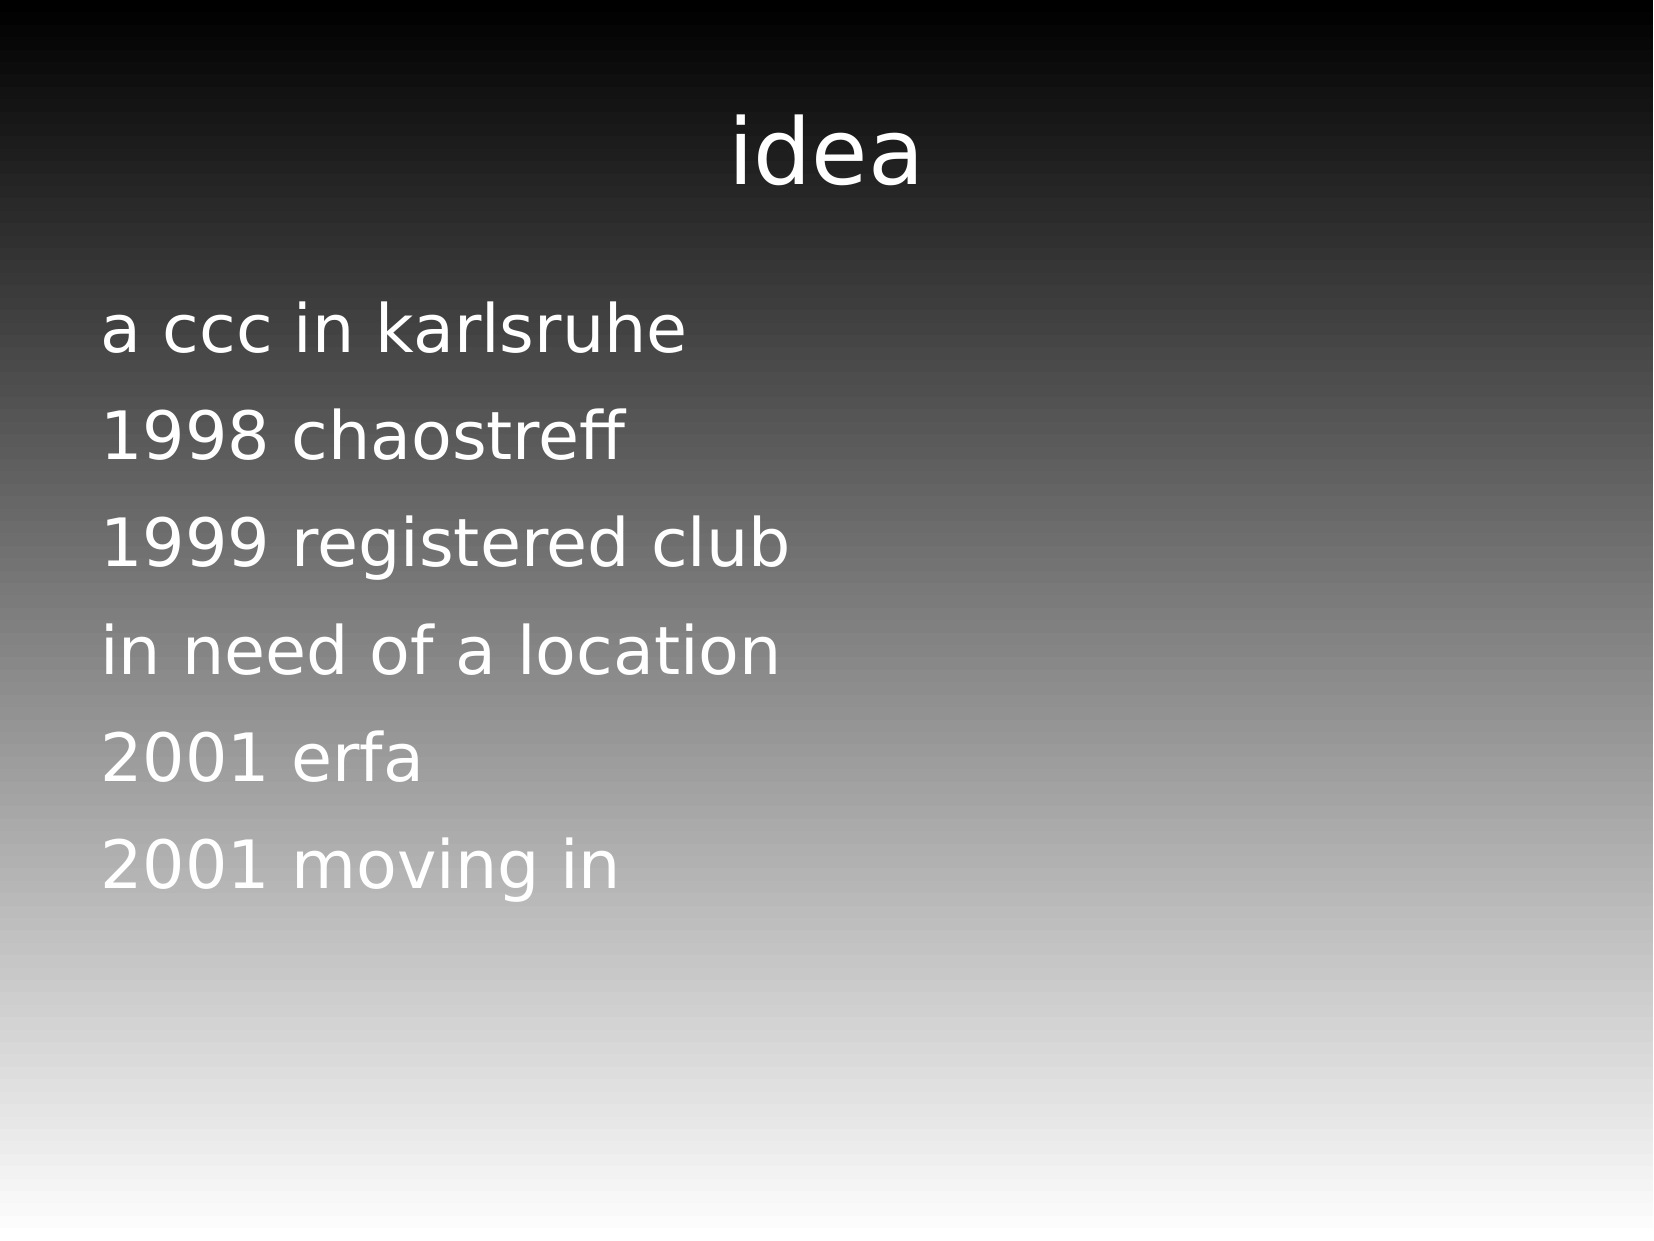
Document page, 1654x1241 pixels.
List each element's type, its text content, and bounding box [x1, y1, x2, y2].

title idea [82, 49, 1571, 257]
list a ccc in karlsruhe 1998 chaostreff 1999 registered club in need of a location 2001 erfa 2001 moving in [82, 290, 1571, 1109]
